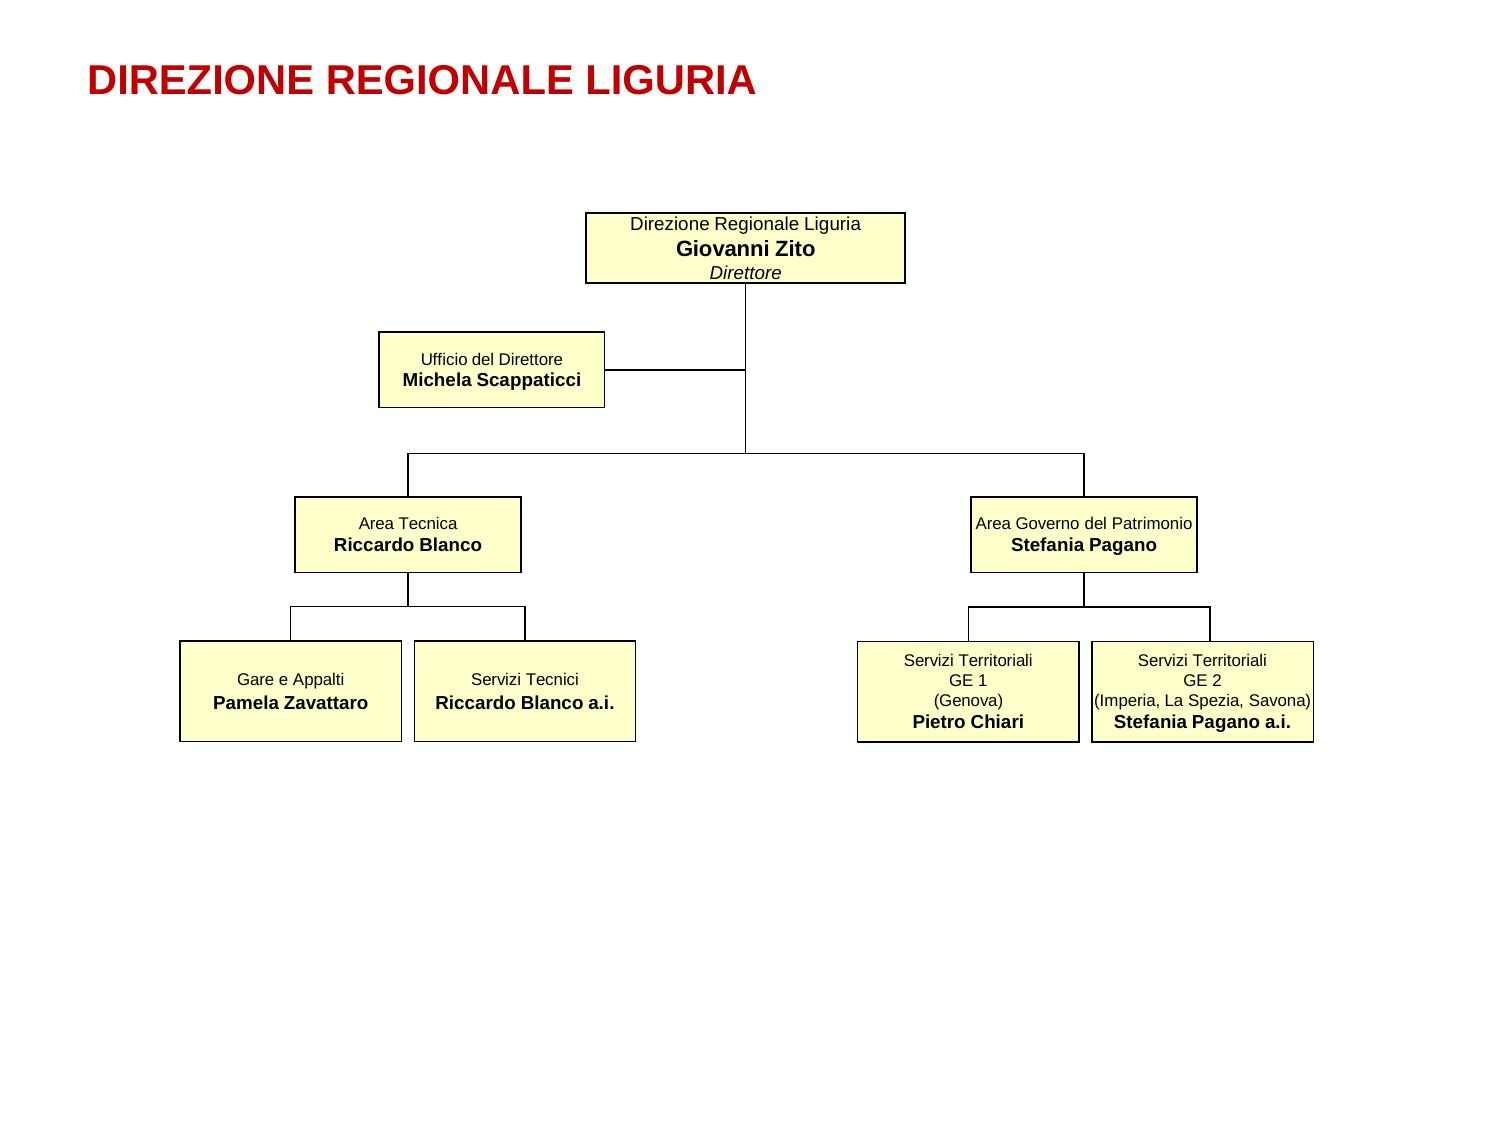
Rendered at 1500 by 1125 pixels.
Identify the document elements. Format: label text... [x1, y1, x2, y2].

text_box DIREZIONE REGIONALE LIGURIA [72, 45, 1462, 128]
picture [178, 206, 1322, 745]
